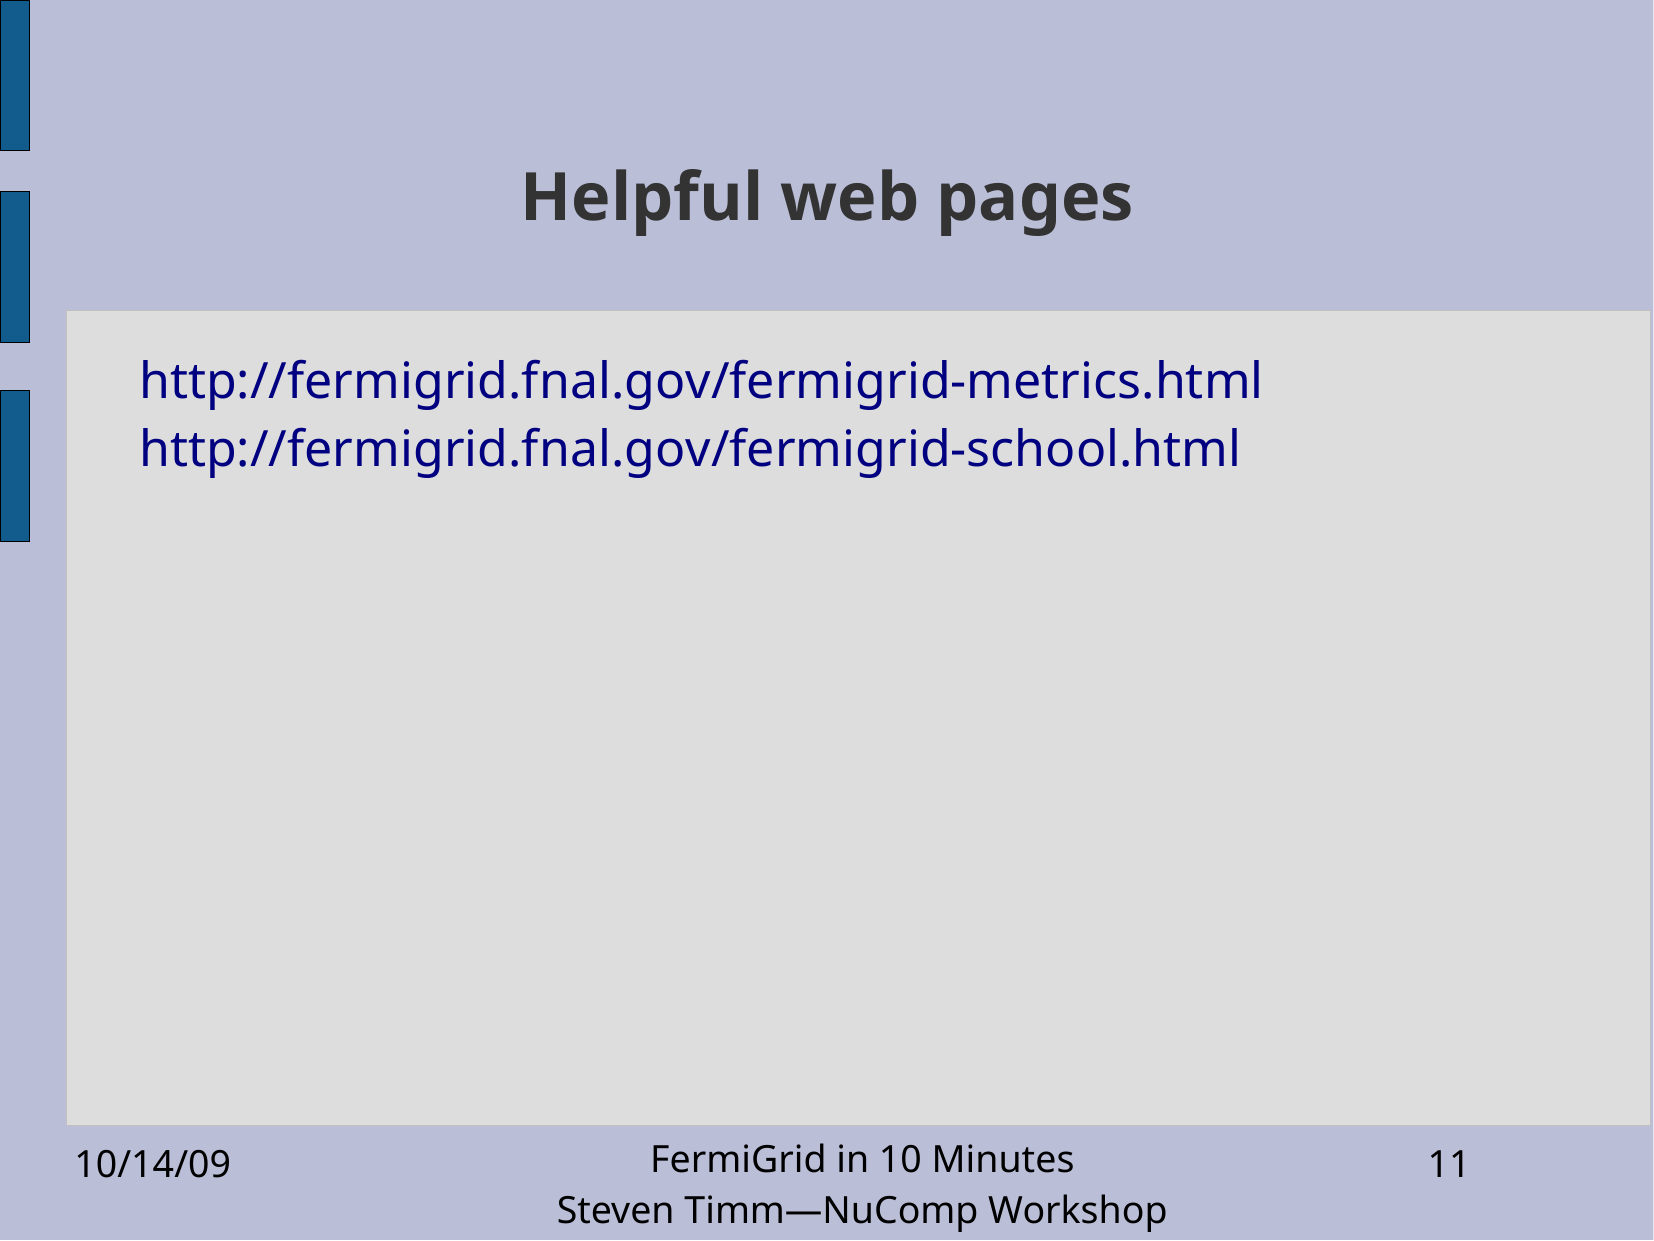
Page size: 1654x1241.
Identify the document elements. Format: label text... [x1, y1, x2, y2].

title Helpful web pages [121, 98, 1534, 291]
list http://fermigrid.fnal.gov/fermigrid-metrics.html http://fermigrid.fnal.gov/fermigrid-school.html [121, 344, 1534, 1112]
